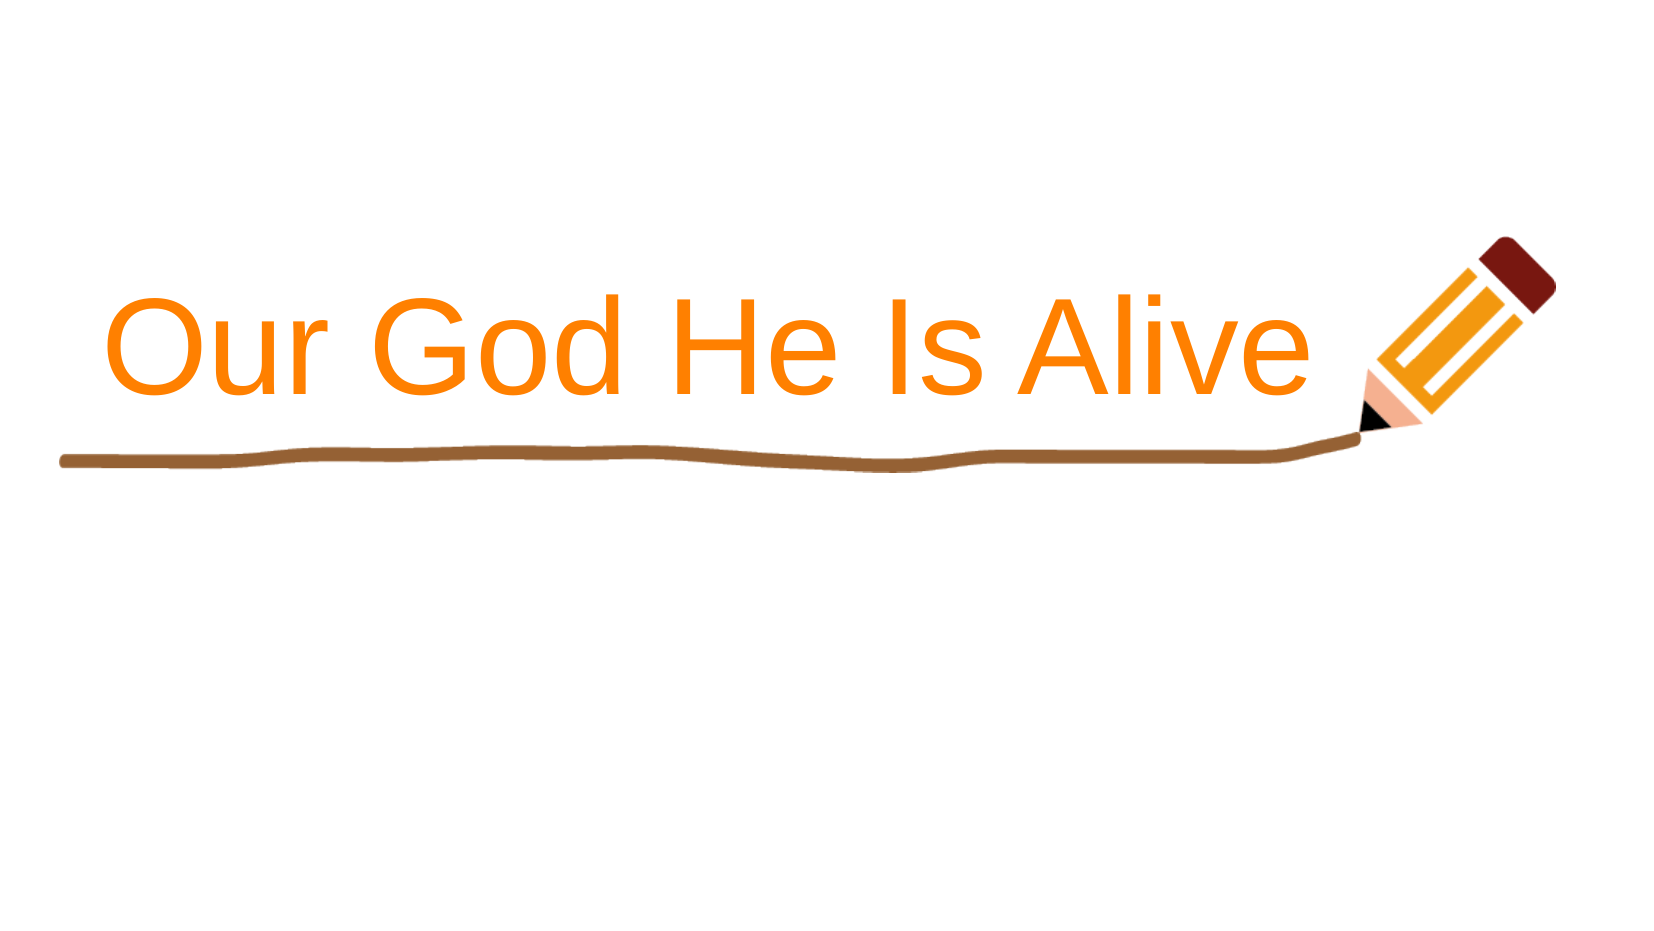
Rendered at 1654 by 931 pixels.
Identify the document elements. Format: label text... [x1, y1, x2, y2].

title Our God He Is Alive [88, 265, 1329, 429]
picture [59, 236, 1556, 473]
